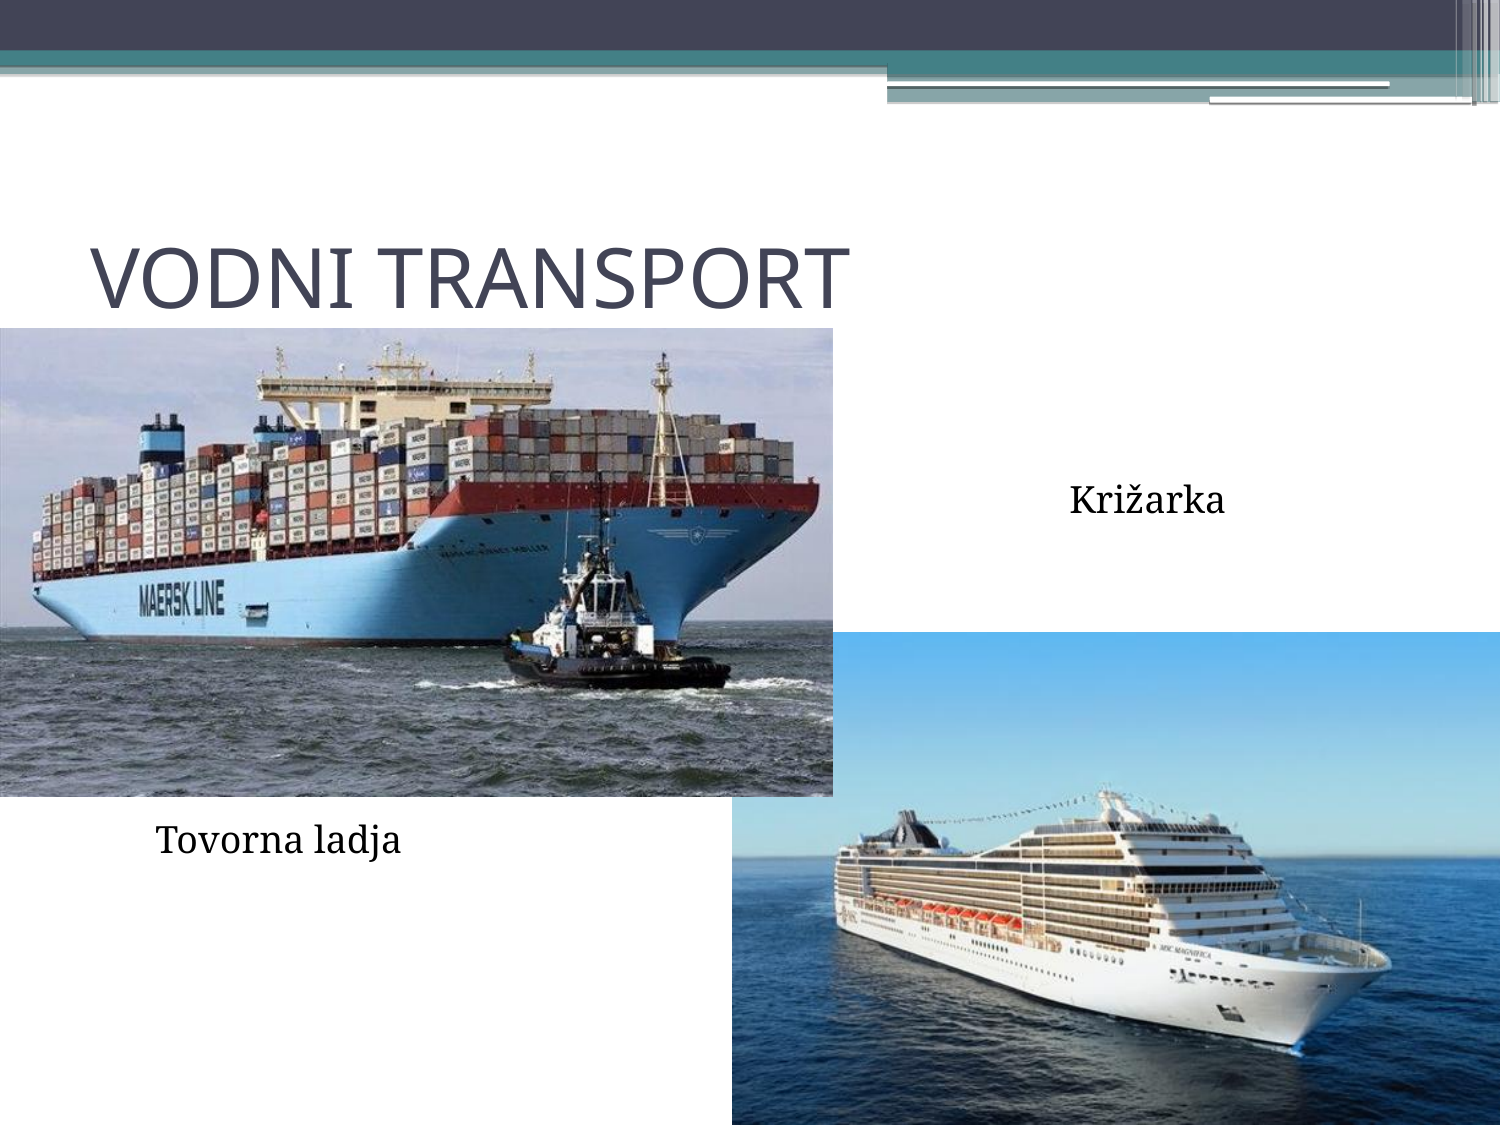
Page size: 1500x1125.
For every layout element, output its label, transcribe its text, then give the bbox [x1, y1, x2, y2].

picture [0, 328, 1500, 1125]
text_box Križarka [1054, 468, 1500, 529]
text_box Tovorna ladja [140, 808, 493, 869]
title VODNI TRANSPORT [75, 187, 1425, 363]
